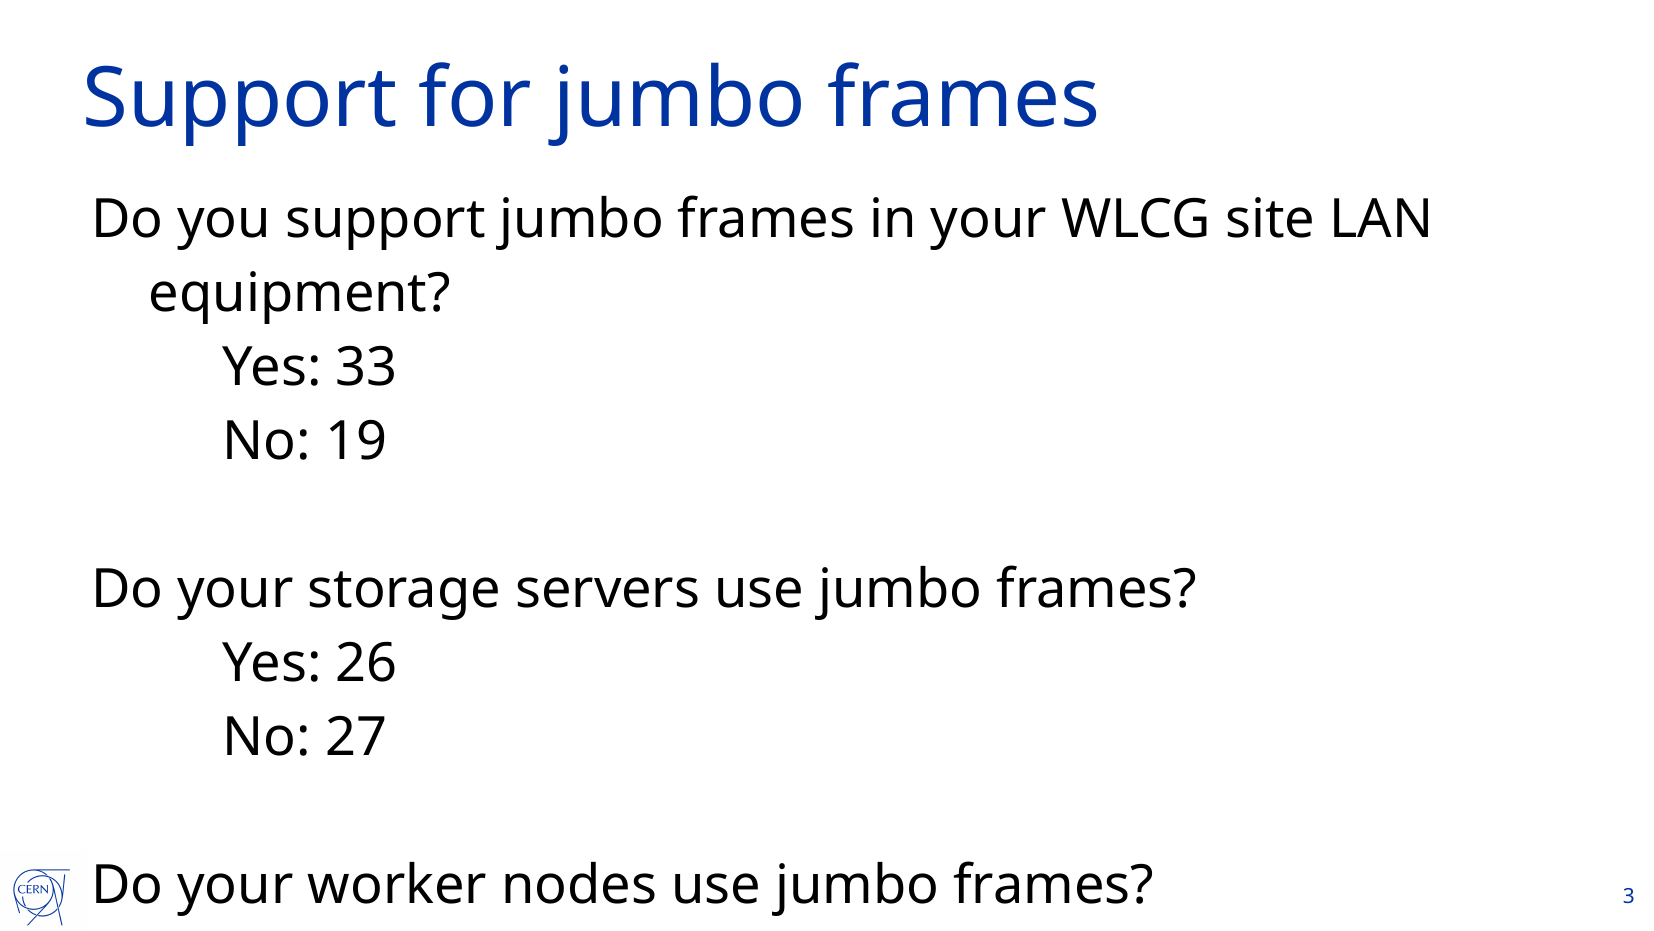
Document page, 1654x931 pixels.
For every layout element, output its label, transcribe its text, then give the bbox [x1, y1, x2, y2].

text_box Do you support jumbo frames in your WLCG site LAN equipment? Yes: 33 No: 19 Do your storage servers use jumbo frames? Yes: 26 No: 27 Do your worker nodes use jumbo frames? Yes: 19 No: 32 [76, 172, 1601, 931]
title Support for jumbo frames [82, 37, 1571, 173]
picture [0, 850, 76, 931]
